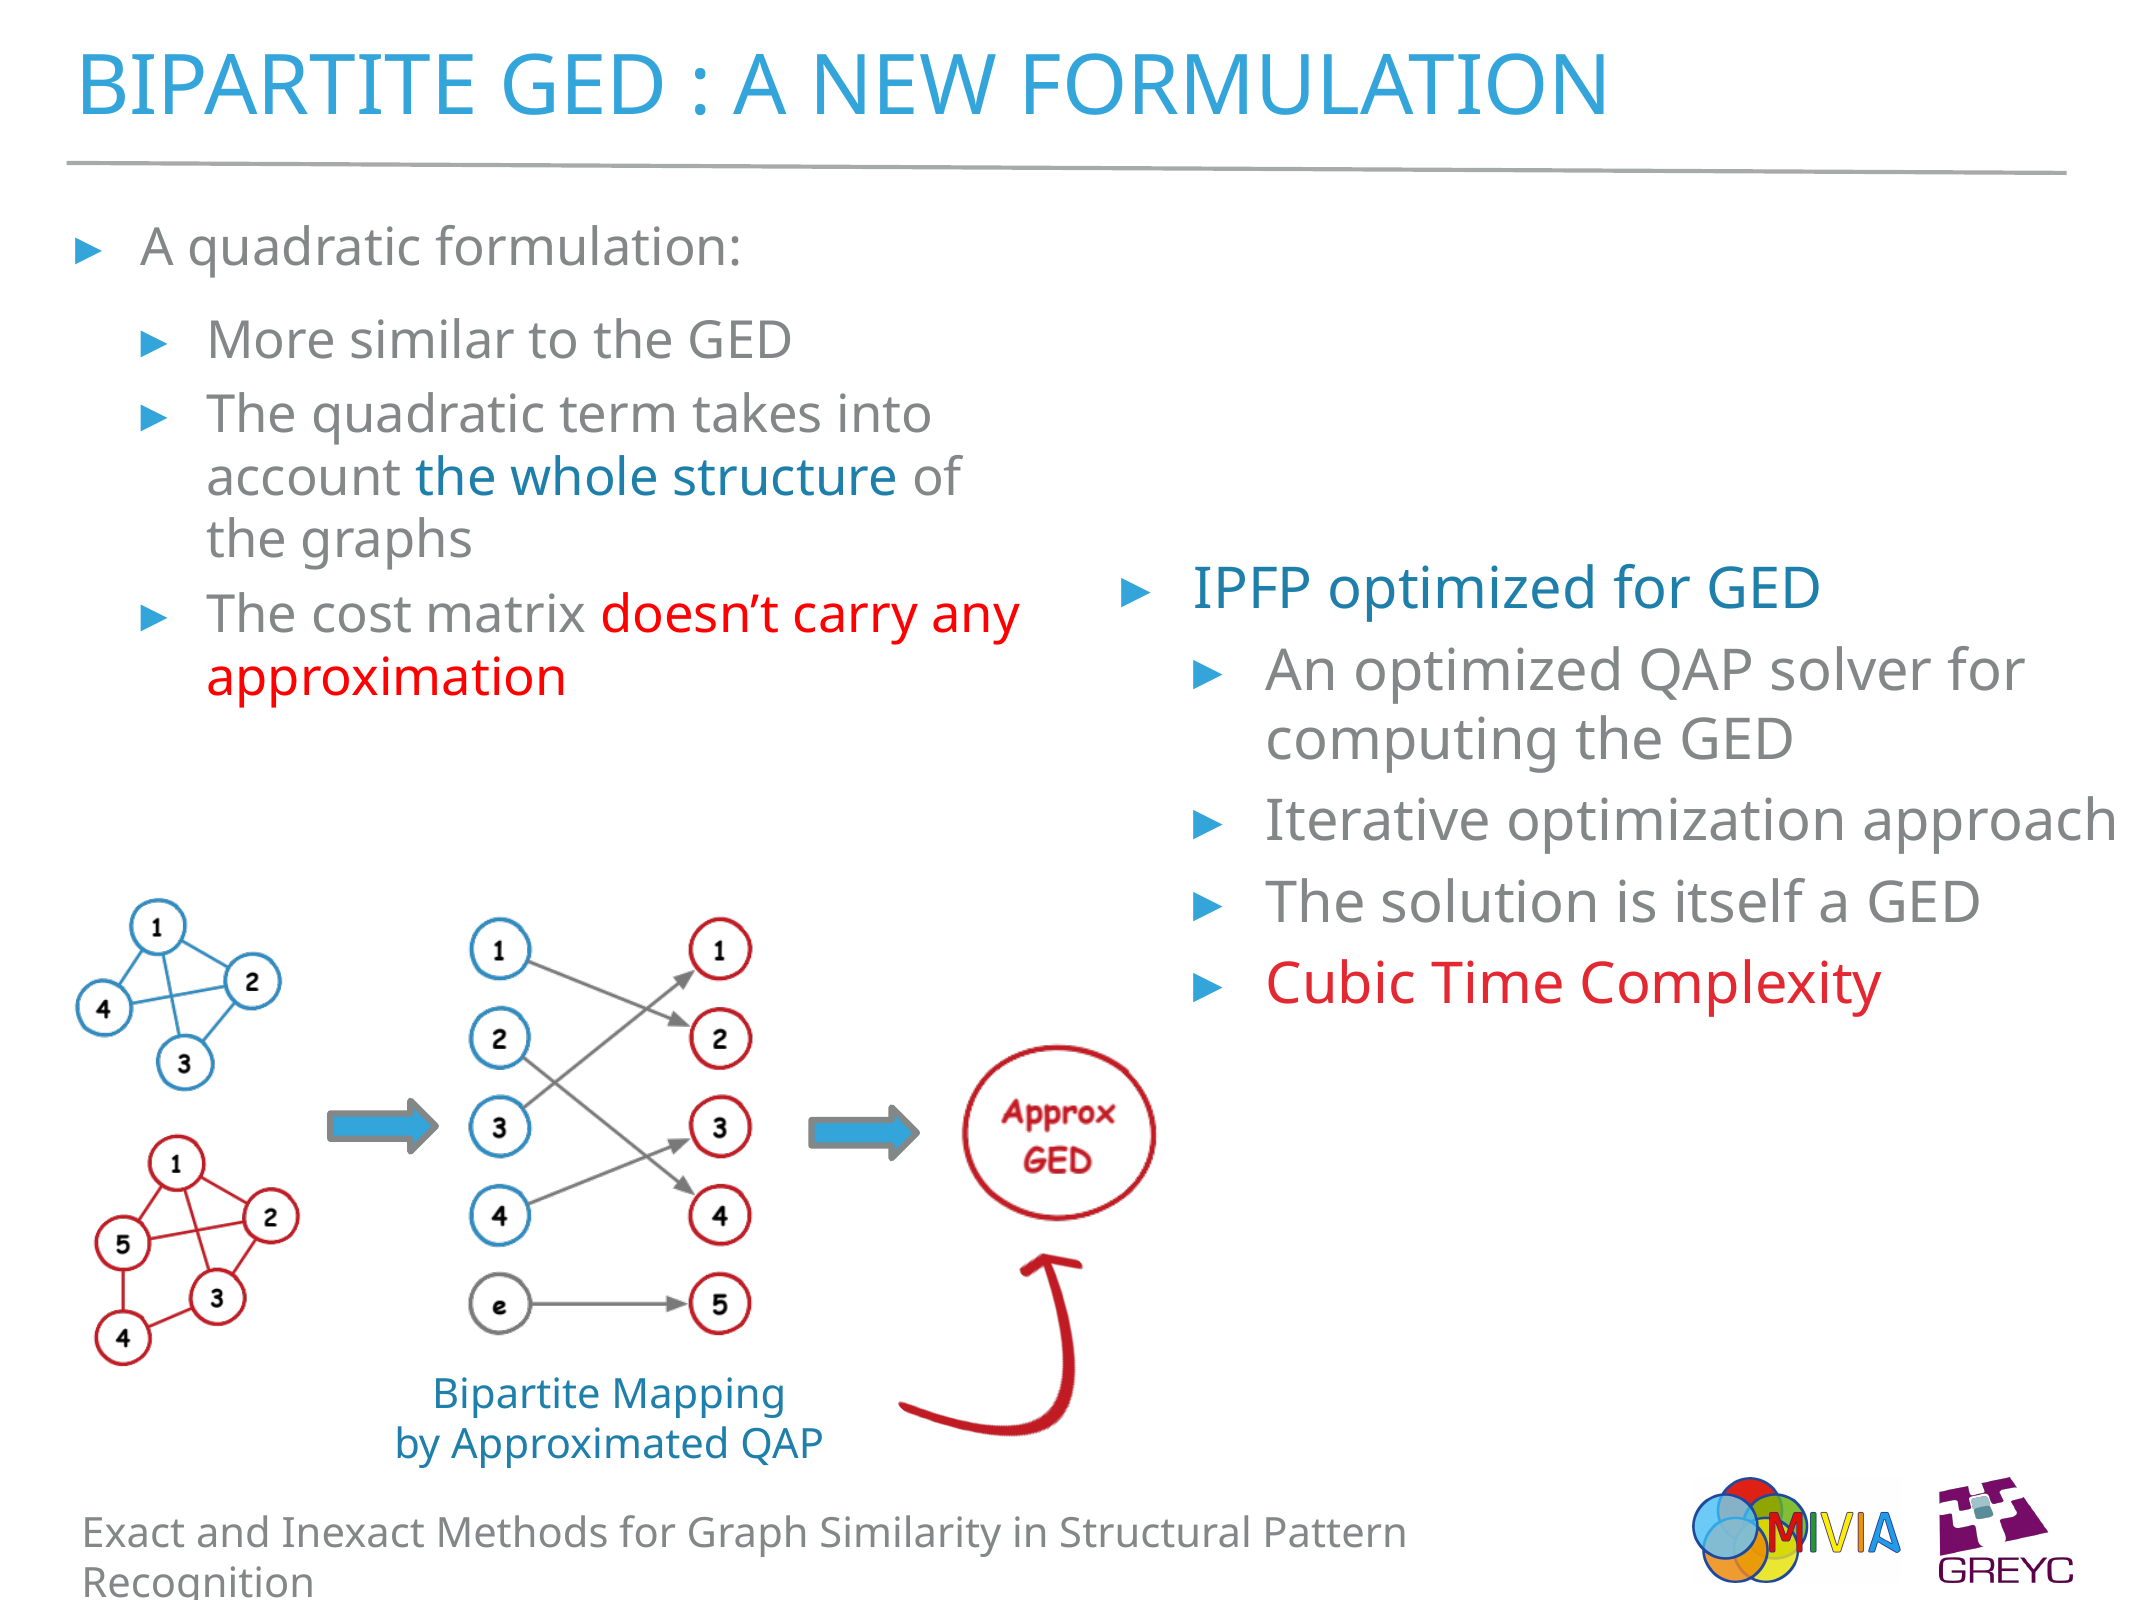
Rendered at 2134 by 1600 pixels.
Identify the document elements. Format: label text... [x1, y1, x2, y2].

picture [86, 1126, 307, 1373]
picture [1692, 1477, 1902, 1583]
text_box [811, 1107, 917, 1159]
title BIPARTITE GED : A NEW FORMULATION [66, 41, 1662, 161]
text_box [330, 1100, 436, 1152]
text_box IPFP optimized for GED An optimized QAP solver for computing the GED Iterative optimization approach The solution is itself a GED Cubic Time Complexity [1113, 542, 2134, 1090]
picture [459, 909, 760, 1343]
picture [1939, 1477, 2073, 1583]
picture [66, 889, 289, 1099]
picture [877, 1033, 1166, 1496]
text_box Bipartite Mapping by Approximated QAP [385, 1358, 833, 1476]
list A quadratic formulation: More similar to the GED The quadratic term takes into account the whole structure of the graphs The cost matrix doesn’t carry any approximation [66, 204, 1057, 718]
